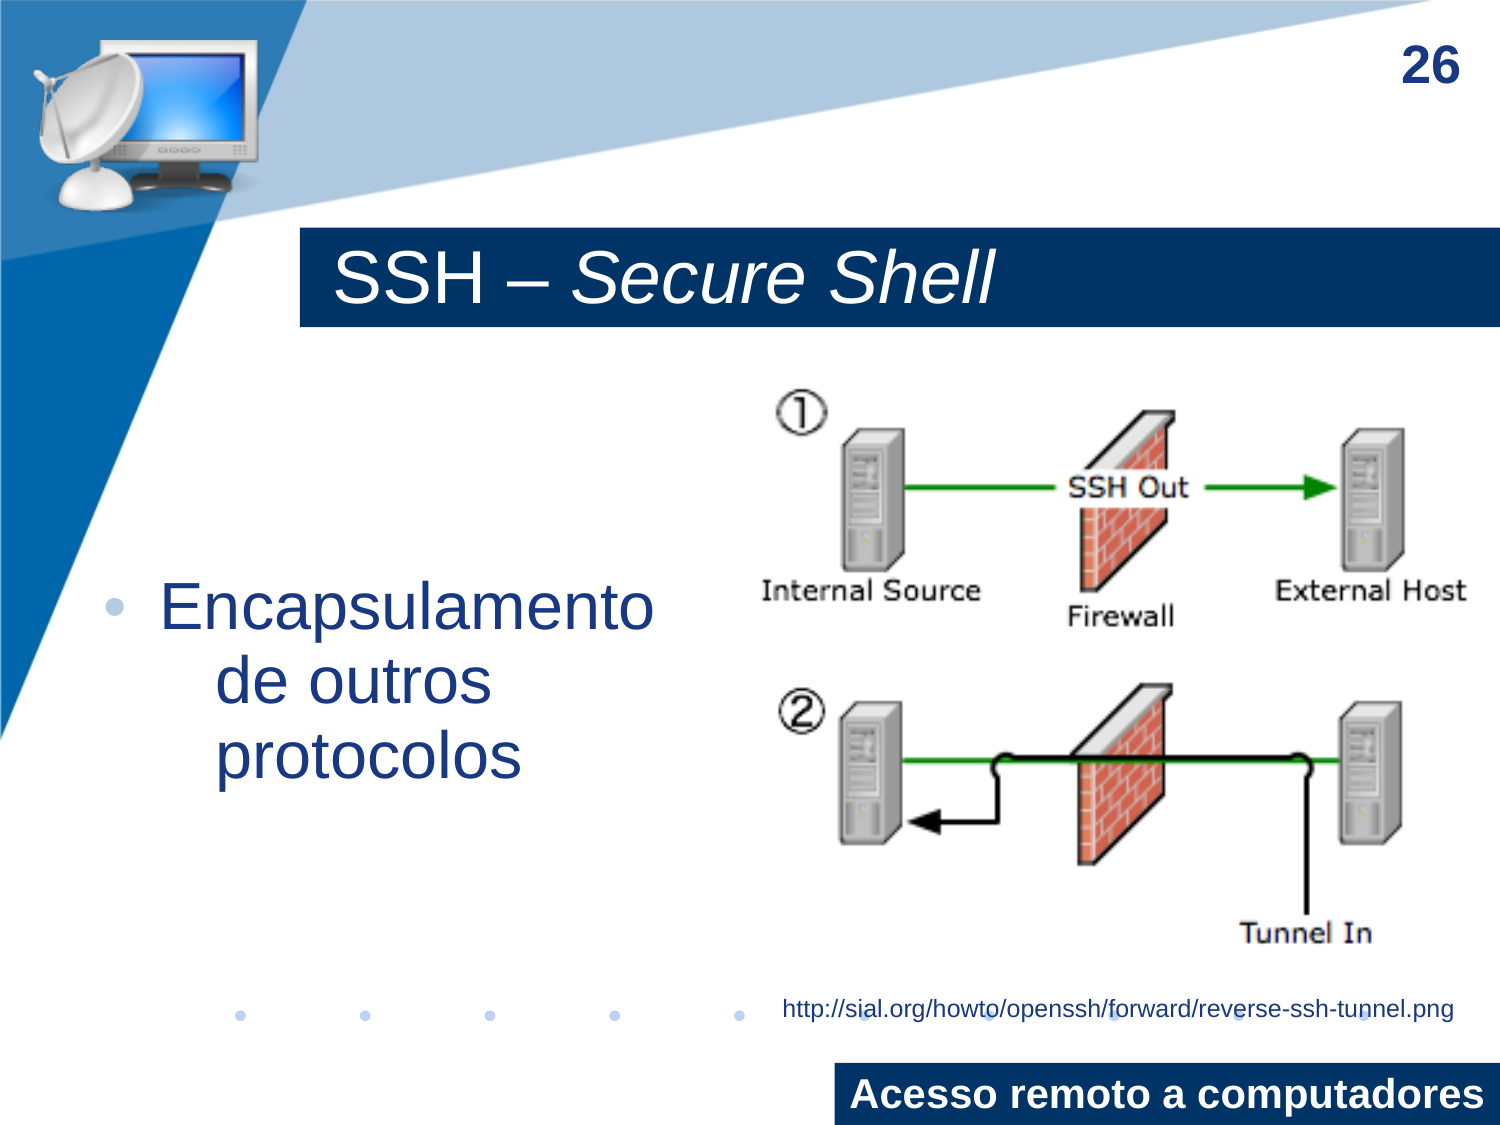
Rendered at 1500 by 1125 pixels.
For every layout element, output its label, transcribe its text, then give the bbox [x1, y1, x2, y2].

title SSH – Secure Shell [299, 227, 1500, 328]
text_box http://sial.org/howto/openssh/forward/reverse-ssh-tunnel.png [767, 987, 1459, 1031]
picture [0, 0, 1500, 842]
picture [679, 354, 1500, 980]
list Encapsulamento de outros protocolos [88, 561, 679, 857]
